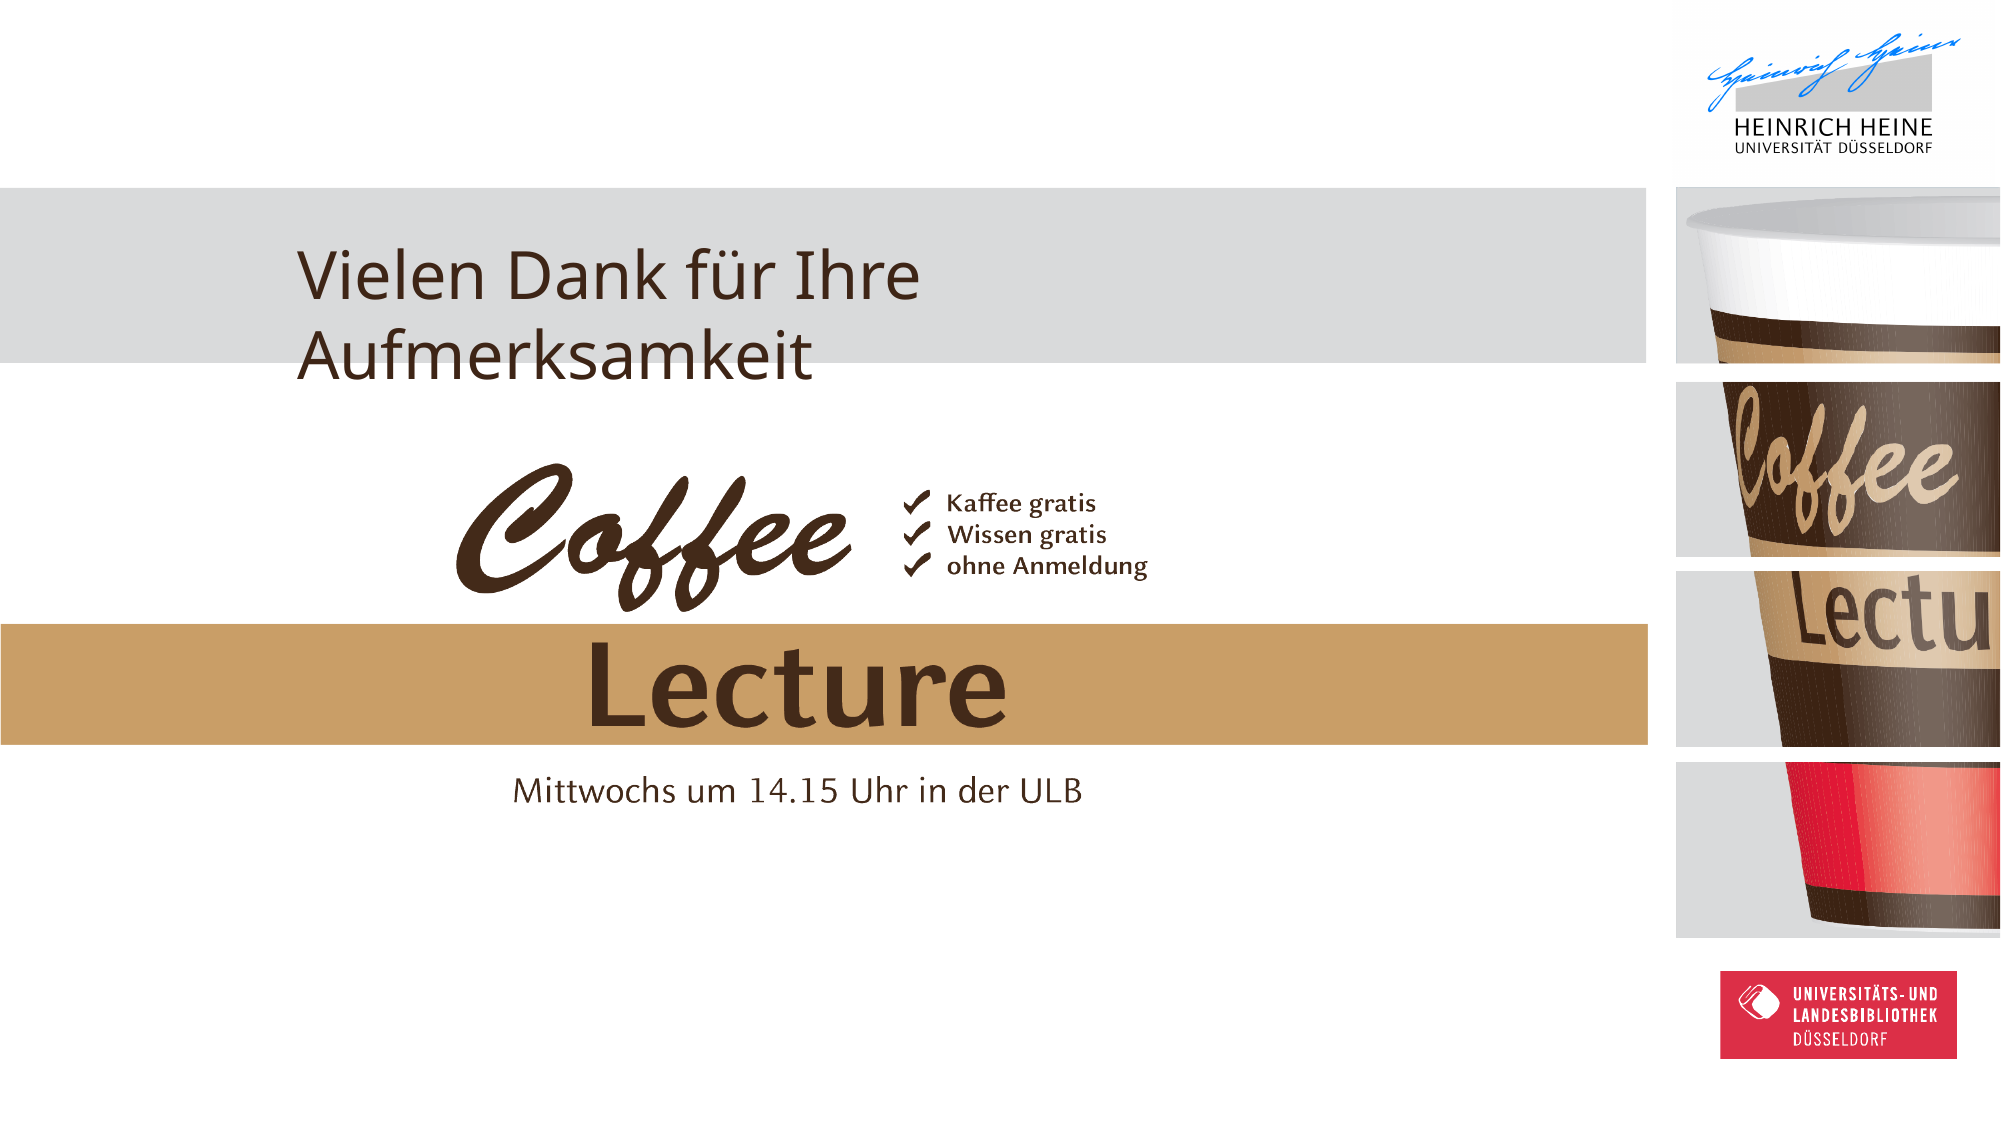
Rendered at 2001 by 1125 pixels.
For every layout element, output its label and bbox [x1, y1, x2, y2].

picture [1672, 0, 2001, 938]
picture [0, 463, 1648, 813]
